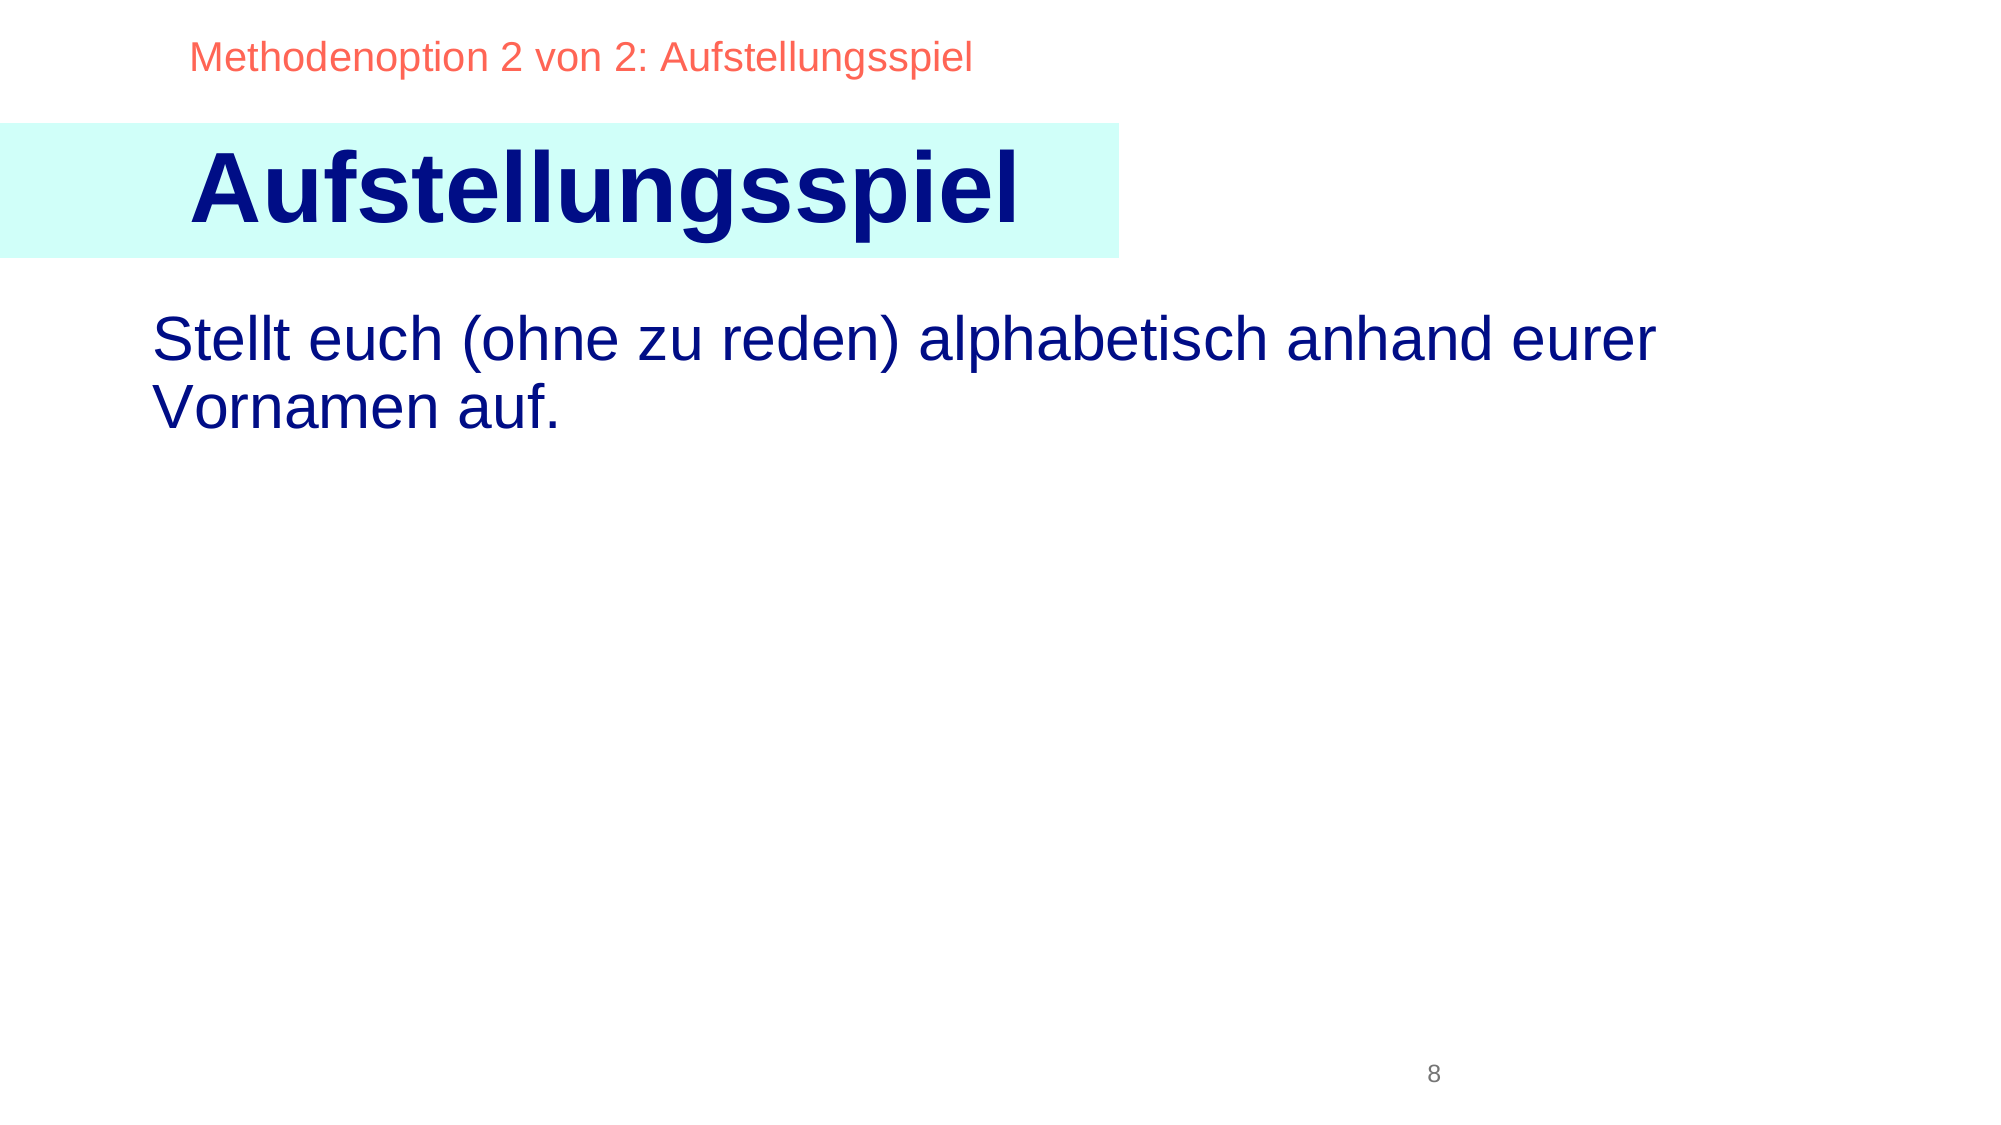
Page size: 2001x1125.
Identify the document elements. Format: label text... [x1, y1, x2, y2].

list Aufstellungsspiel [137, 129, 1093, 258]
list Methodenoption 2 von 2: Aufstellungsspiel [137, 27, 1119, 107]
list Stellt euch (ohne zu reden) alphabetisch anhand eurer Vornamen auf. [137, 299, 1863, 1014]
